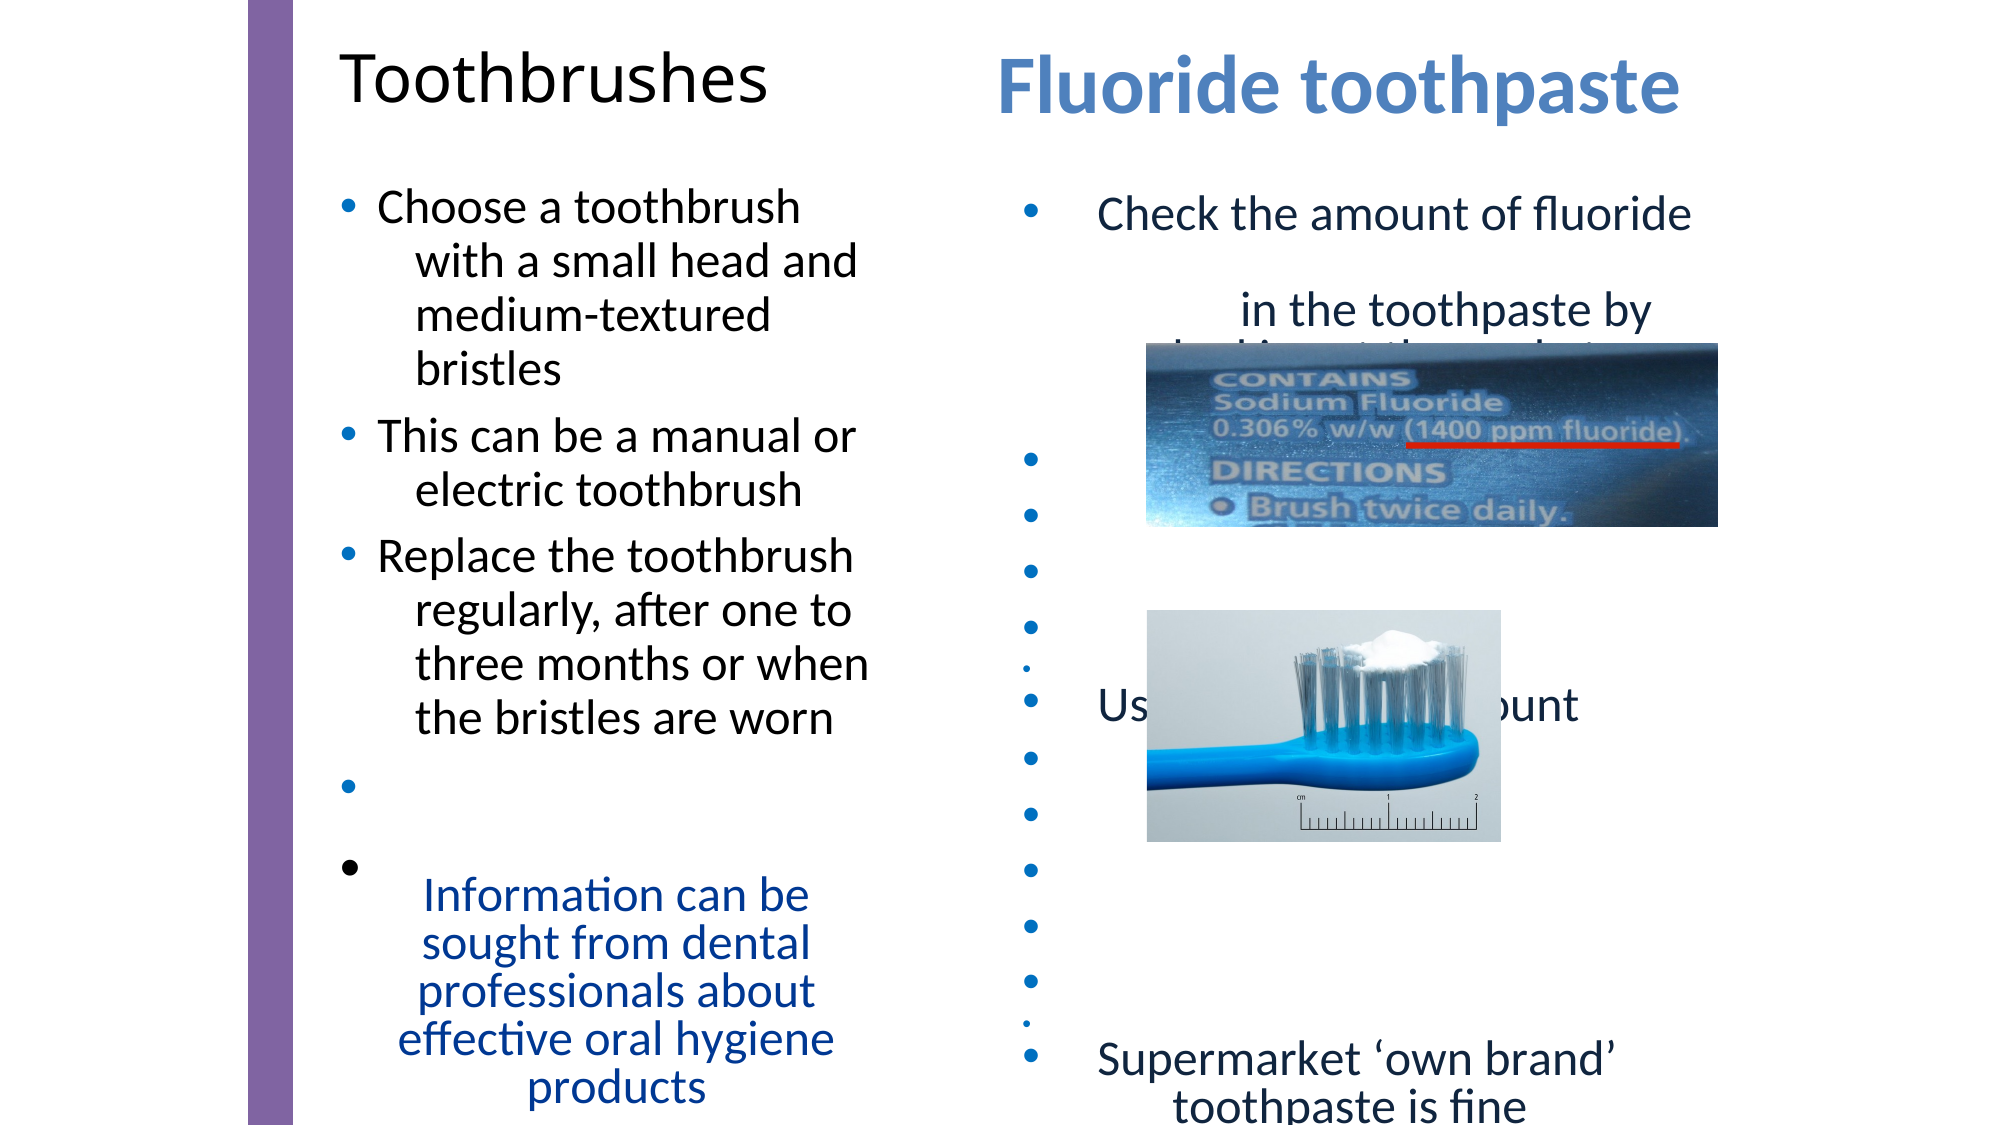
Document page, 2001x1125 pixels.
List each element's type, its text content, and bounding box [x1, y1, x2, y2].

picture [1146, 343, 1718, 527]
text_box [250, 0, 291, 1125]
text_box Fluoride toothpaste [942, 15, 1733, 145]
list Choose a toothbrush with a small head and medium-textured bristles This can be a manual or electric toothbrush Replace the toothbrush regularly, after one to three months or when the bristles are worn [324, 173, 906, 840]
picture [1146, 610, 1501, 842]
title Toothbrushes [324, 14, 850, 147]
text_box Check the amount of fluoride in the toothpaste by looking at the packet or tube Use a pea sized amount Supermarket ‘own brand’ toothpaste is fine [1008, 145, 1718, 1091]
text_box Information can be sought from dental professionals about effective oral hygiene products [334, 866, 900, 1121]
